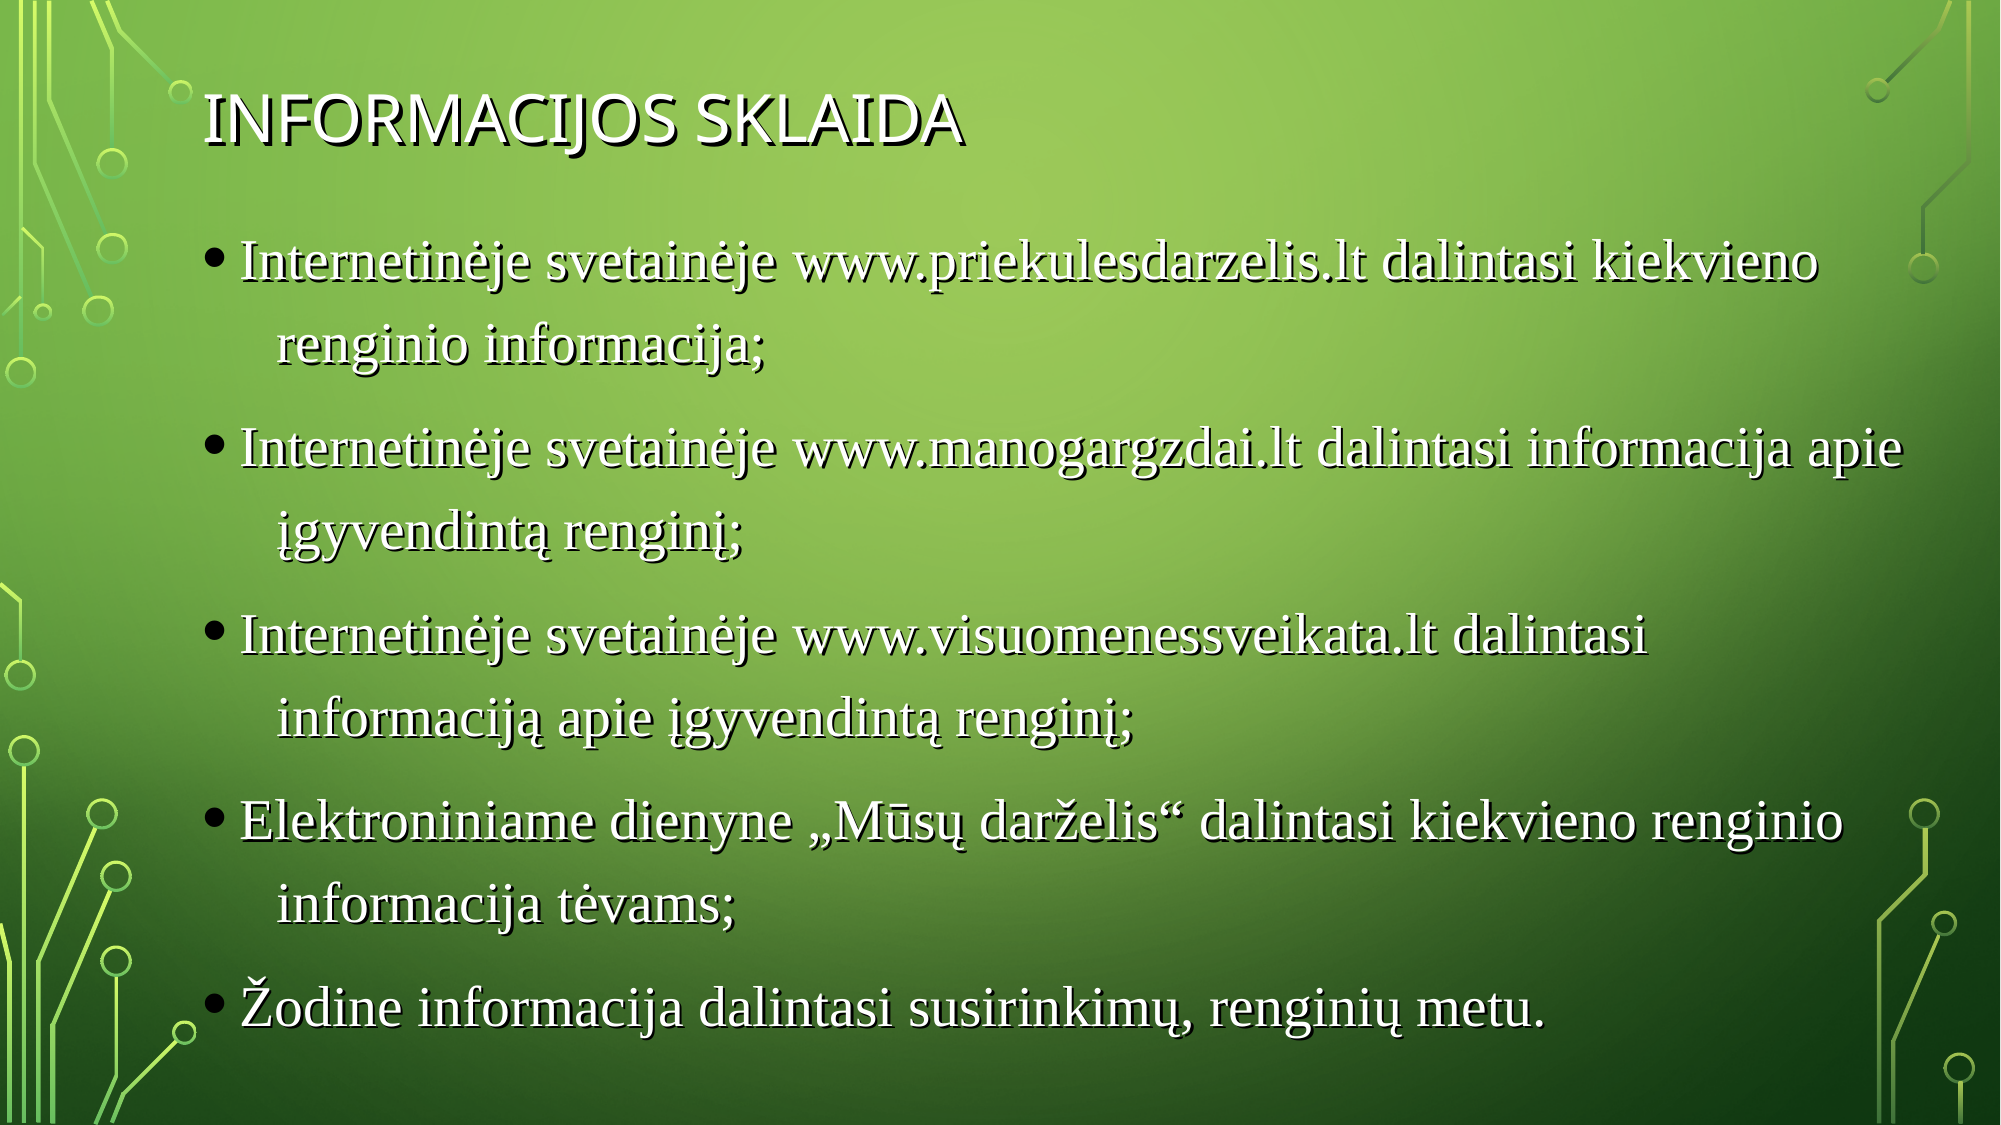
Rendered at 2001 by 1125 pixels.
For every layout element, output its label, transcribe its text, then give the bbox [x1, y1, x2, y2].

list Internetinėje svetainėje www.priekulesdarzelis.lt dalintasi kiekvieno renginio informacija; Internetinėje svetainėje www.manogargzdai.lt dalintasi informacija apie įgyvendintą renginį; Internetinėje svetainėje www.visuomenessveikata.lt dalintasi informaciją apie įgyvendintą renginį; Elektroniniame dienyne „Mūsų darželis“ dalintasi kiekvieno renginio informacija tėvams; Žodine informacija dalintasi susirinkimų, renginių metu. [187, 200, 1929, 1048]
title INFORMACIJOS SKLAIDA [187, 30, 1813, 200]
